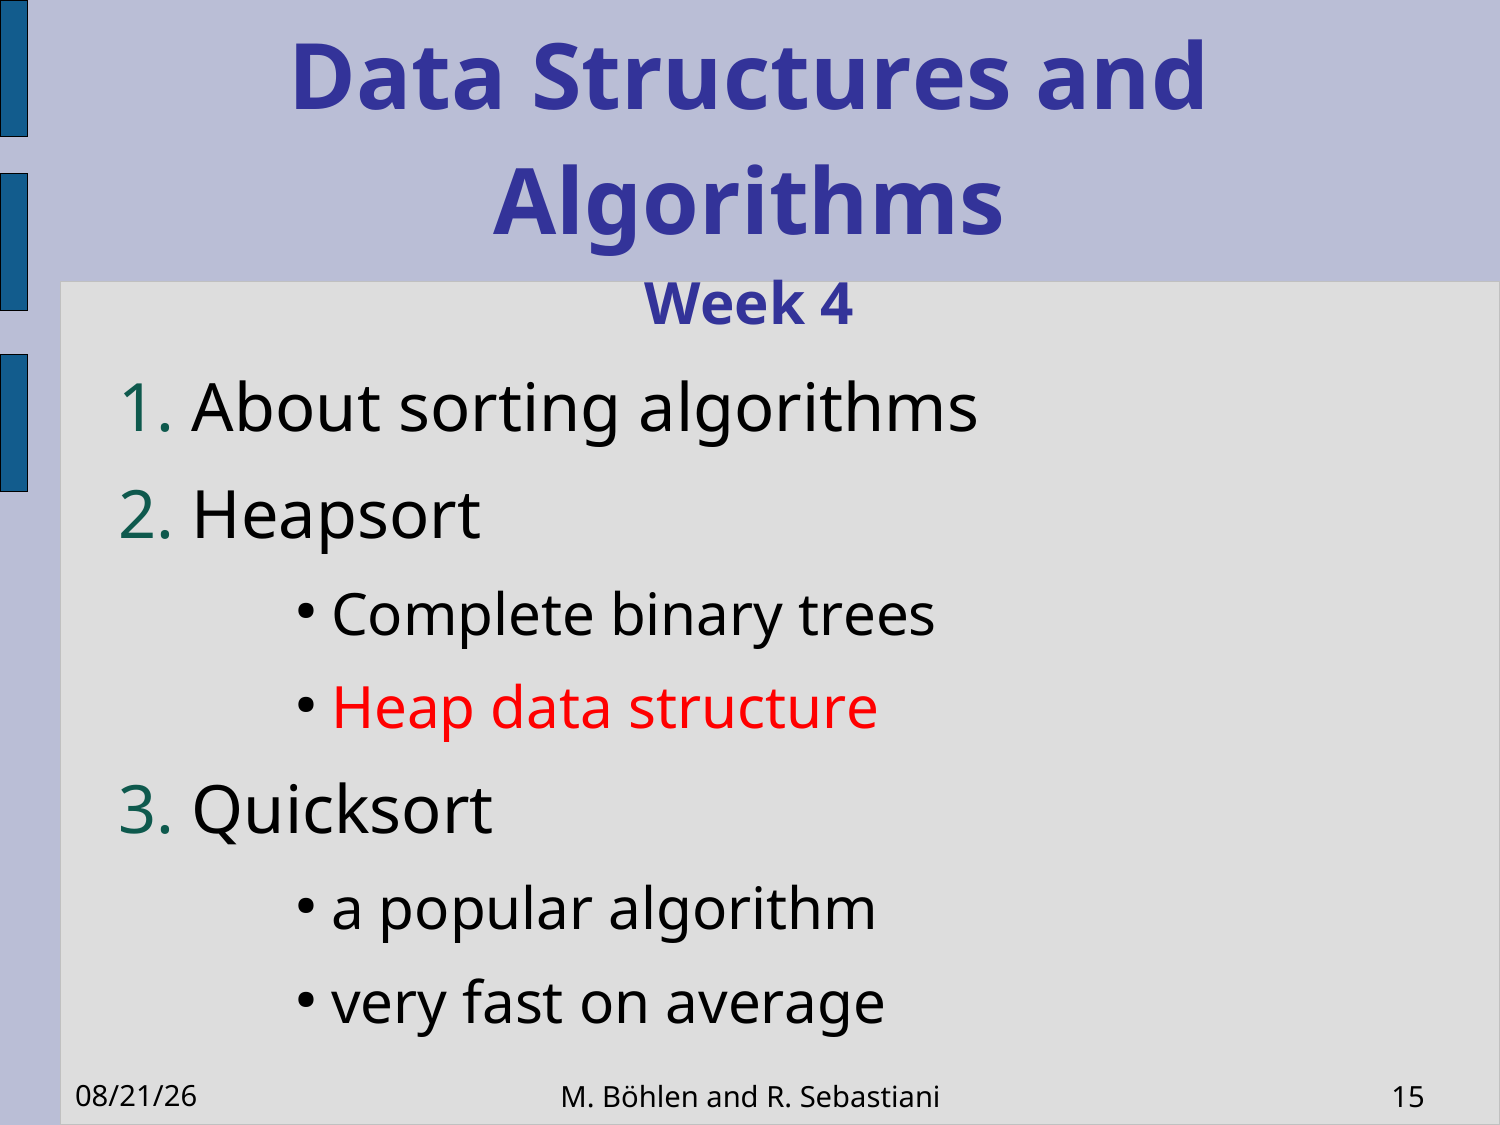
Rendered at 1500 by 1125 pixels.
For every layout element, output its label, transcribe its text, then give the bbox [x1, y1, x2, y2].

list About sorting algorithms Heapsort Complete binary trees Heap data structure Quicksort a popular algorithm very fast on average [118, 359, 1124, 1001]
title Data Structures and Algorithms Week 4 [20, 75, 1479, 279]
